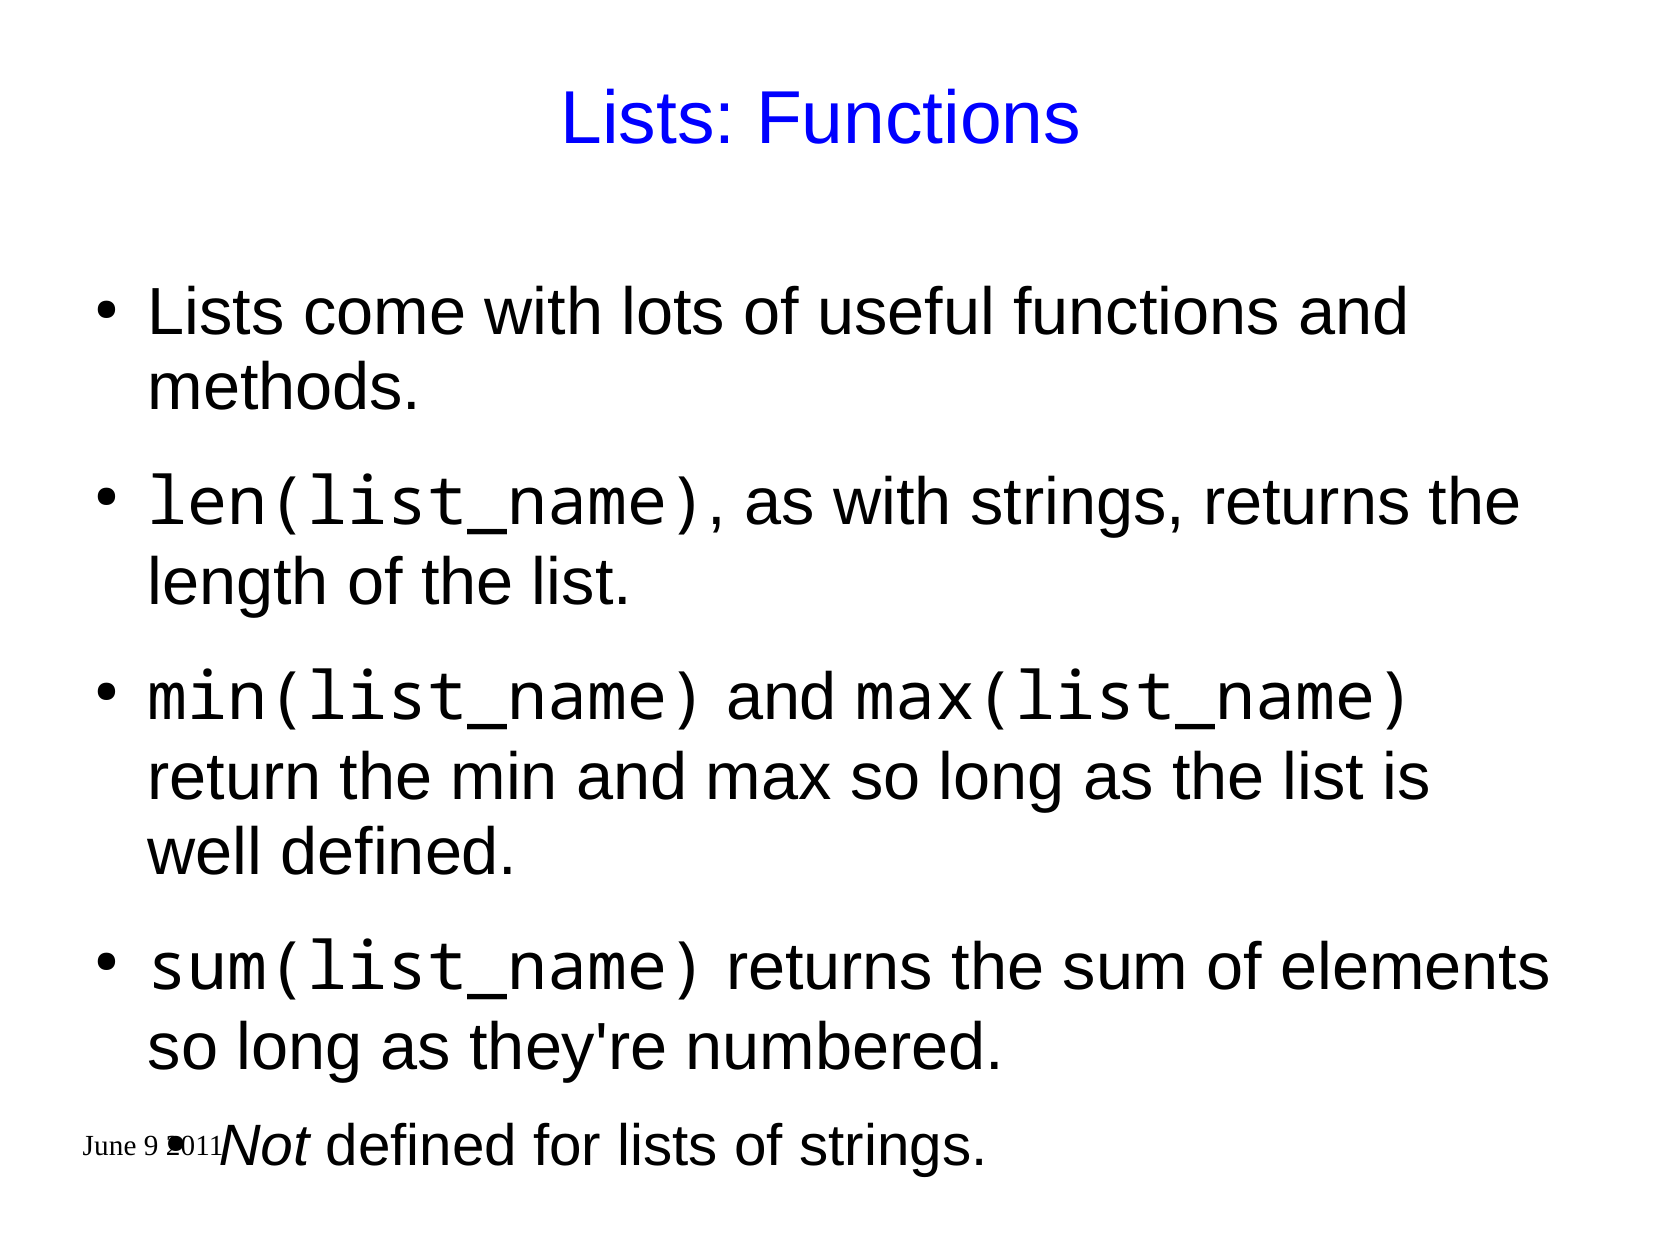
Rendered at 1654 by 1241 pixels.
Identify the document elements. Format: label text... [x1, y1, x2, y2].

title Lists: Functions [76, 58, 1565, 178]
list Lists come with lots of useful functions and methods. len(list_name), as with strings, returns the length of the list. min(list_name) and max(list_name) return the min and max so long as the list is well defined. sum(list_name) returns the sum of elements so long as they're numbered. Not defined for lists of strings. [76, 274, 1565, 1135]
